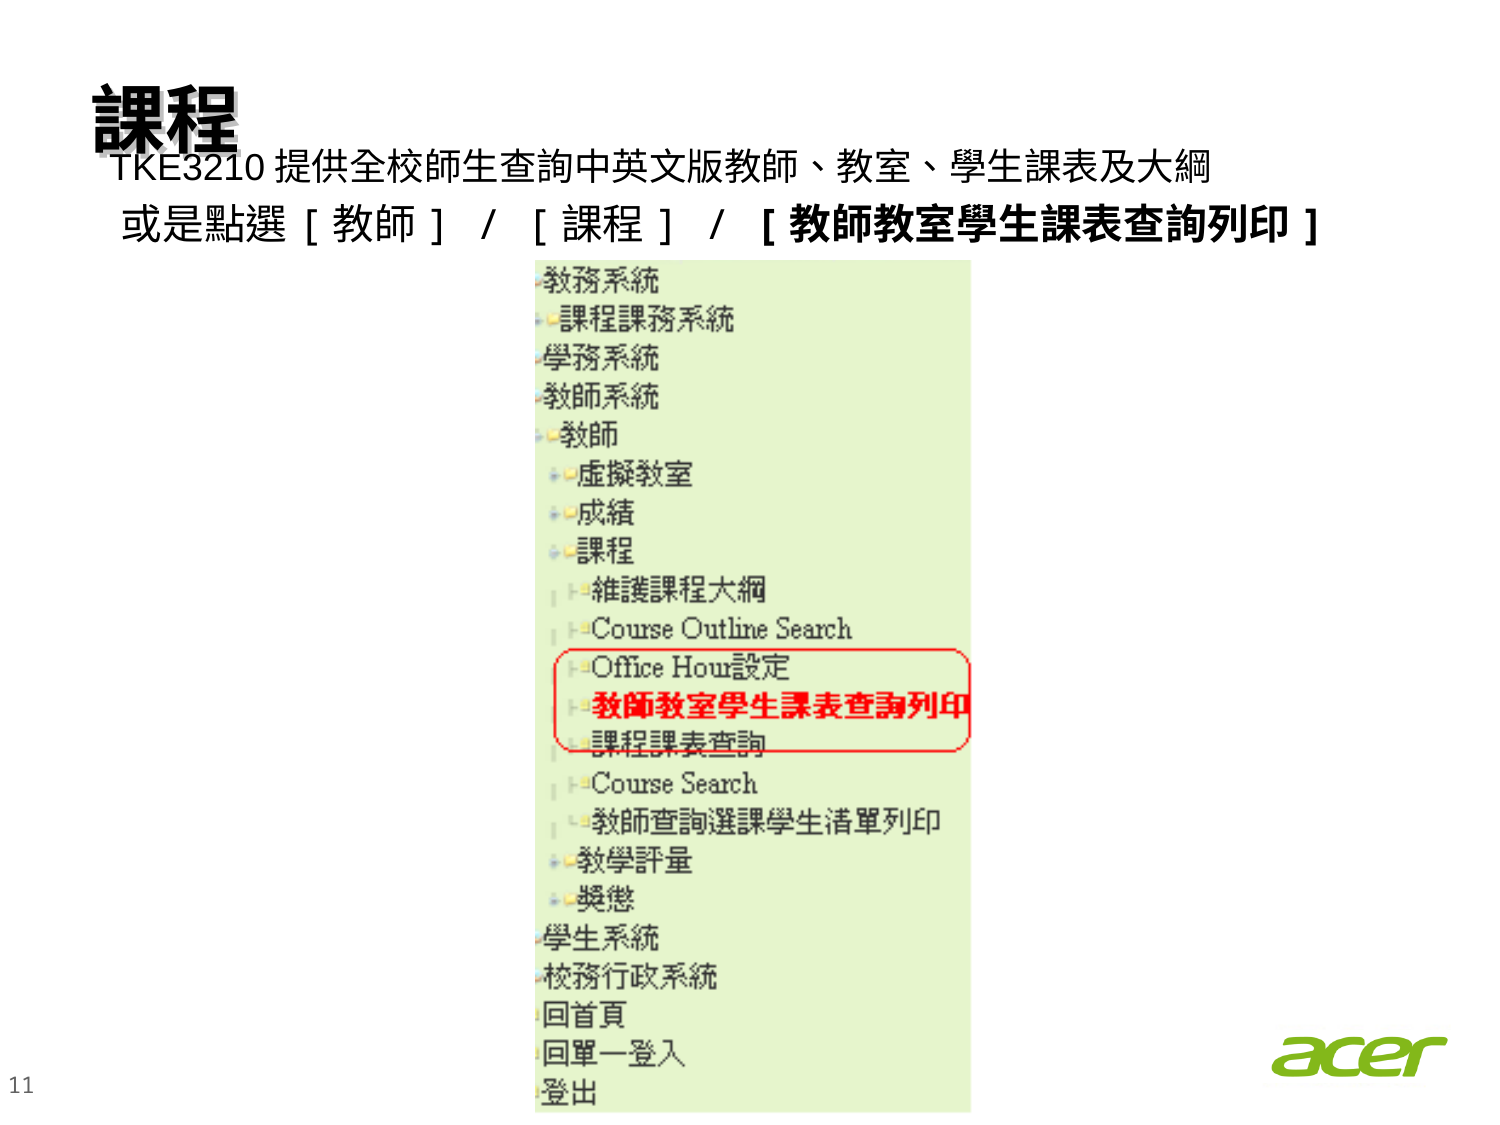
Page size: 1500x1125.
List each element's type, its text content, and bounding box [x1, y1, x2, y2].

text_box 10 [0, 1056, 140, 1117]
title 課程 [75, 6, 1426, 153]
text_box 或是點選[教師] / [課程] / [教師教室學生課表查詢列印] [105, 190, 1251, 256]
picture [535, 260, 974, 1118]
text_box TKE3210提供全校師生查詢中英文版教師、教室、學生課表及大綱 [94, 135, 1229, 196]
